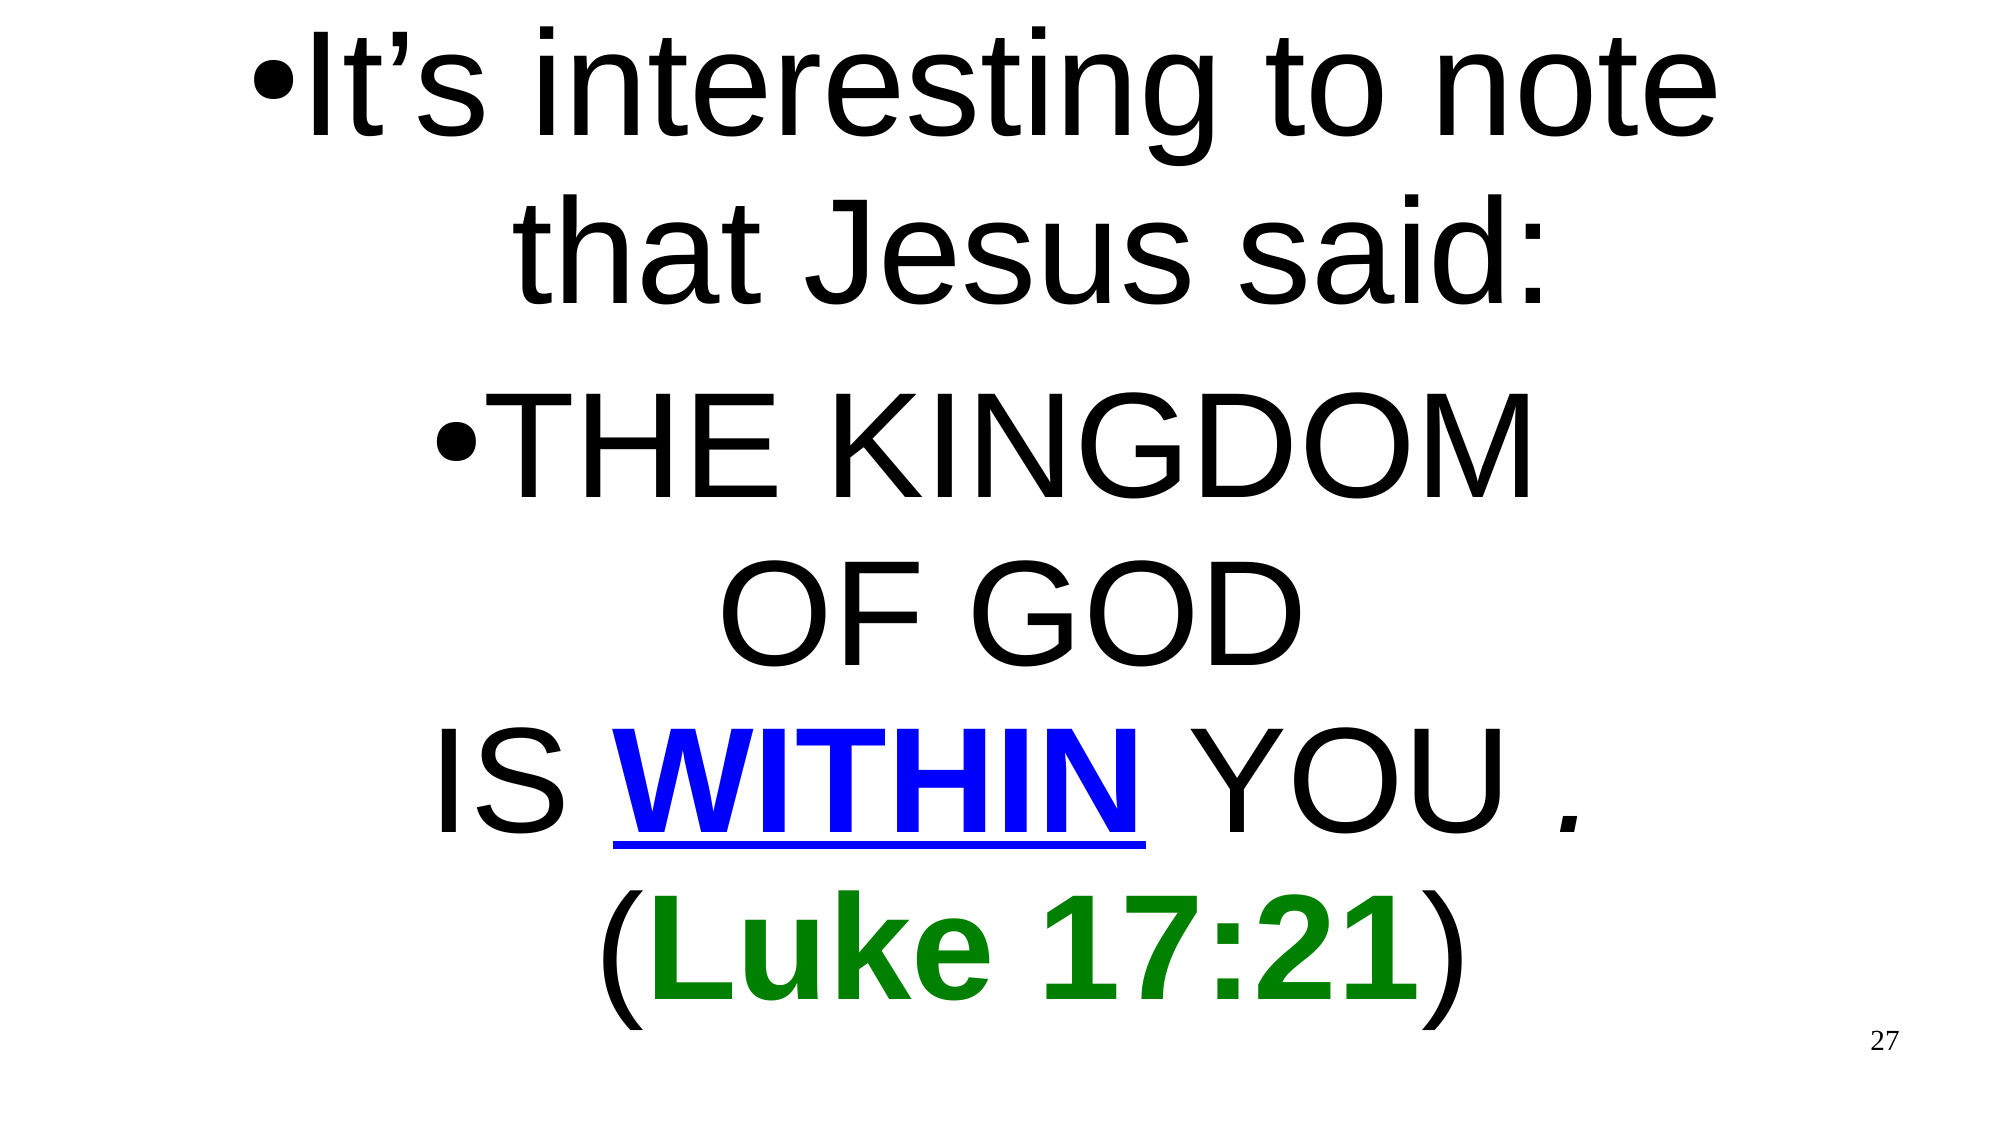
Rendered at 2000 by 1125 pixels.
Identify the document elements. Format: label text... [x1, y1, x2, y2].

list It’s interesting to note that Jesus said: THE KINGDOM OF GOD IS WITHIN YOU . (Luke 17:21) [0, 0, 1996, 1123]
